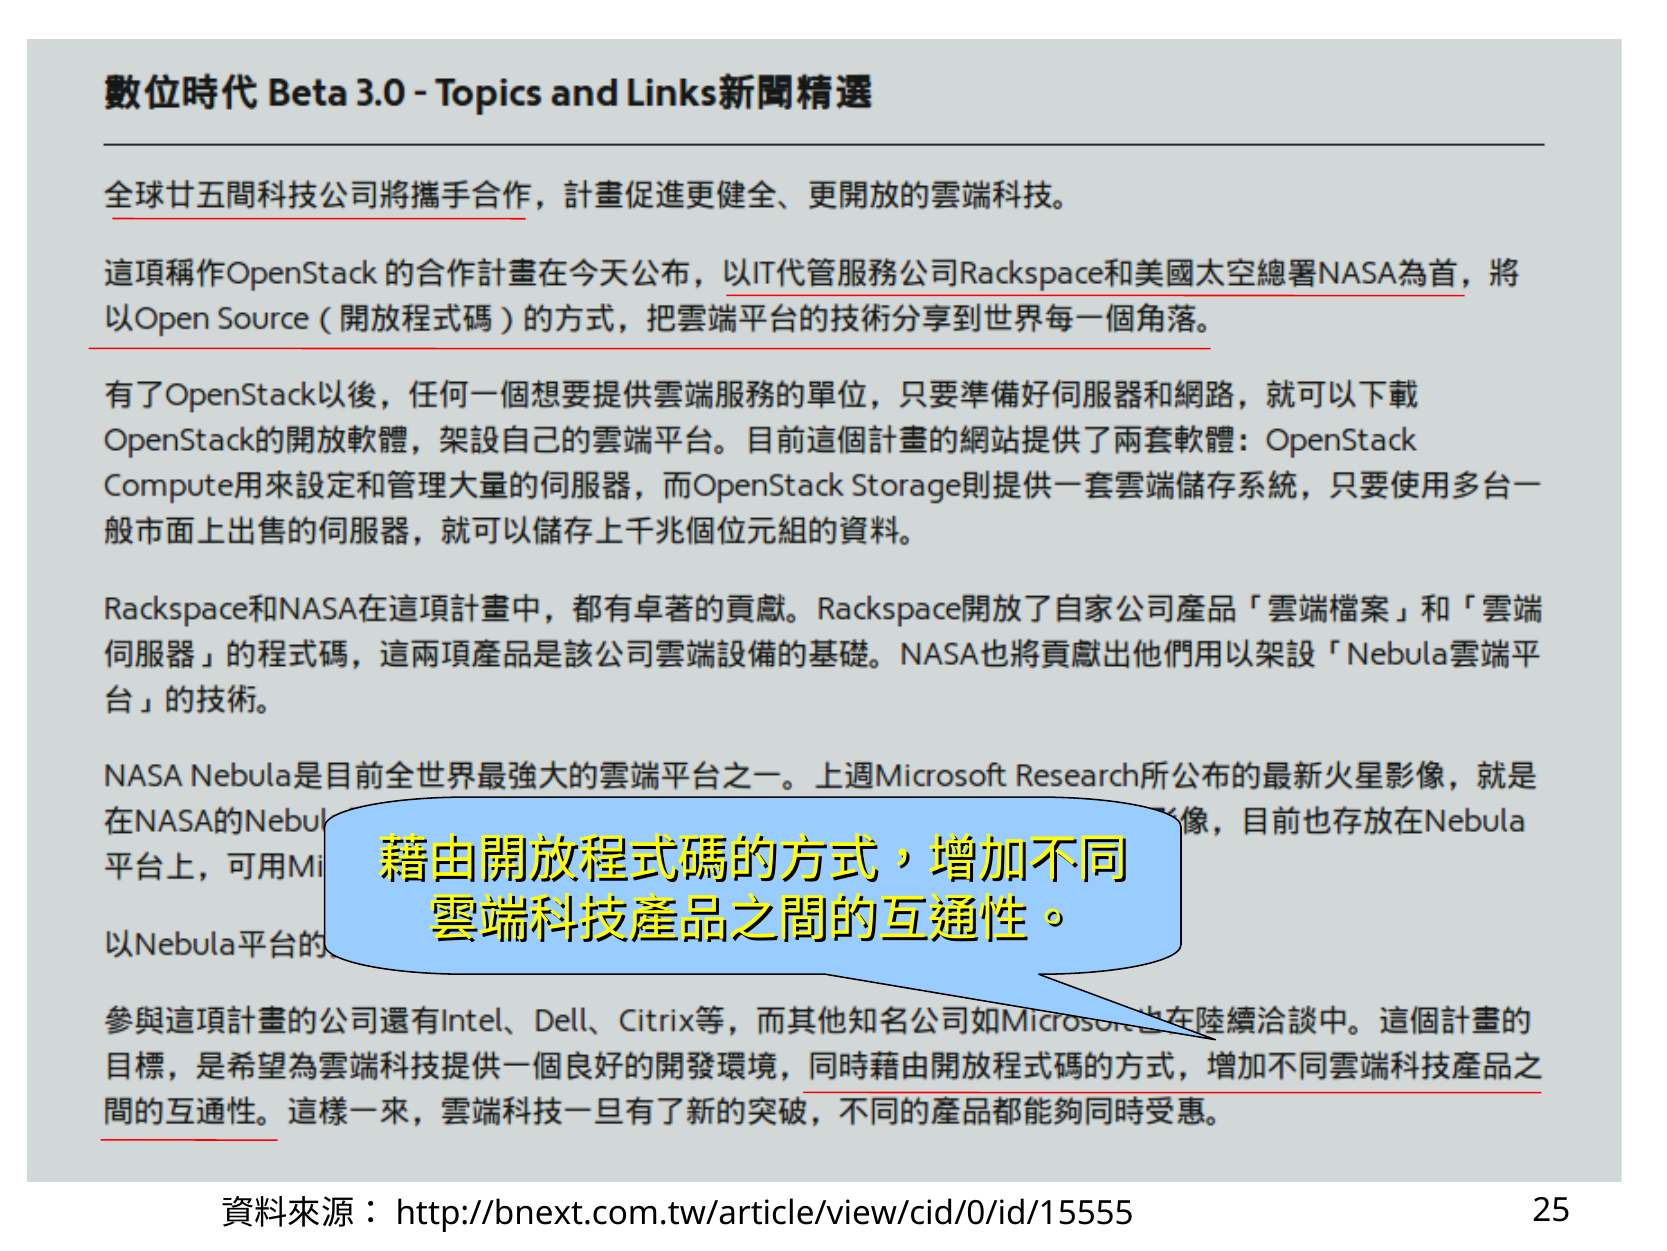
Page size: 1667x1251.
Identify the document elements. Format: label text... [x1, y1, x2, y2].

picture [27, 39, 1622, 1182]
text_box 藉由開放程式碼的方式，增加不同雲端科技產品之間的互通性。 [324, 797, 1216, 1040]
text_box 資料來源：http://bnext.com.tw/article/view/cid/0/id/15555 [206, 1183, 1323, 1251]
